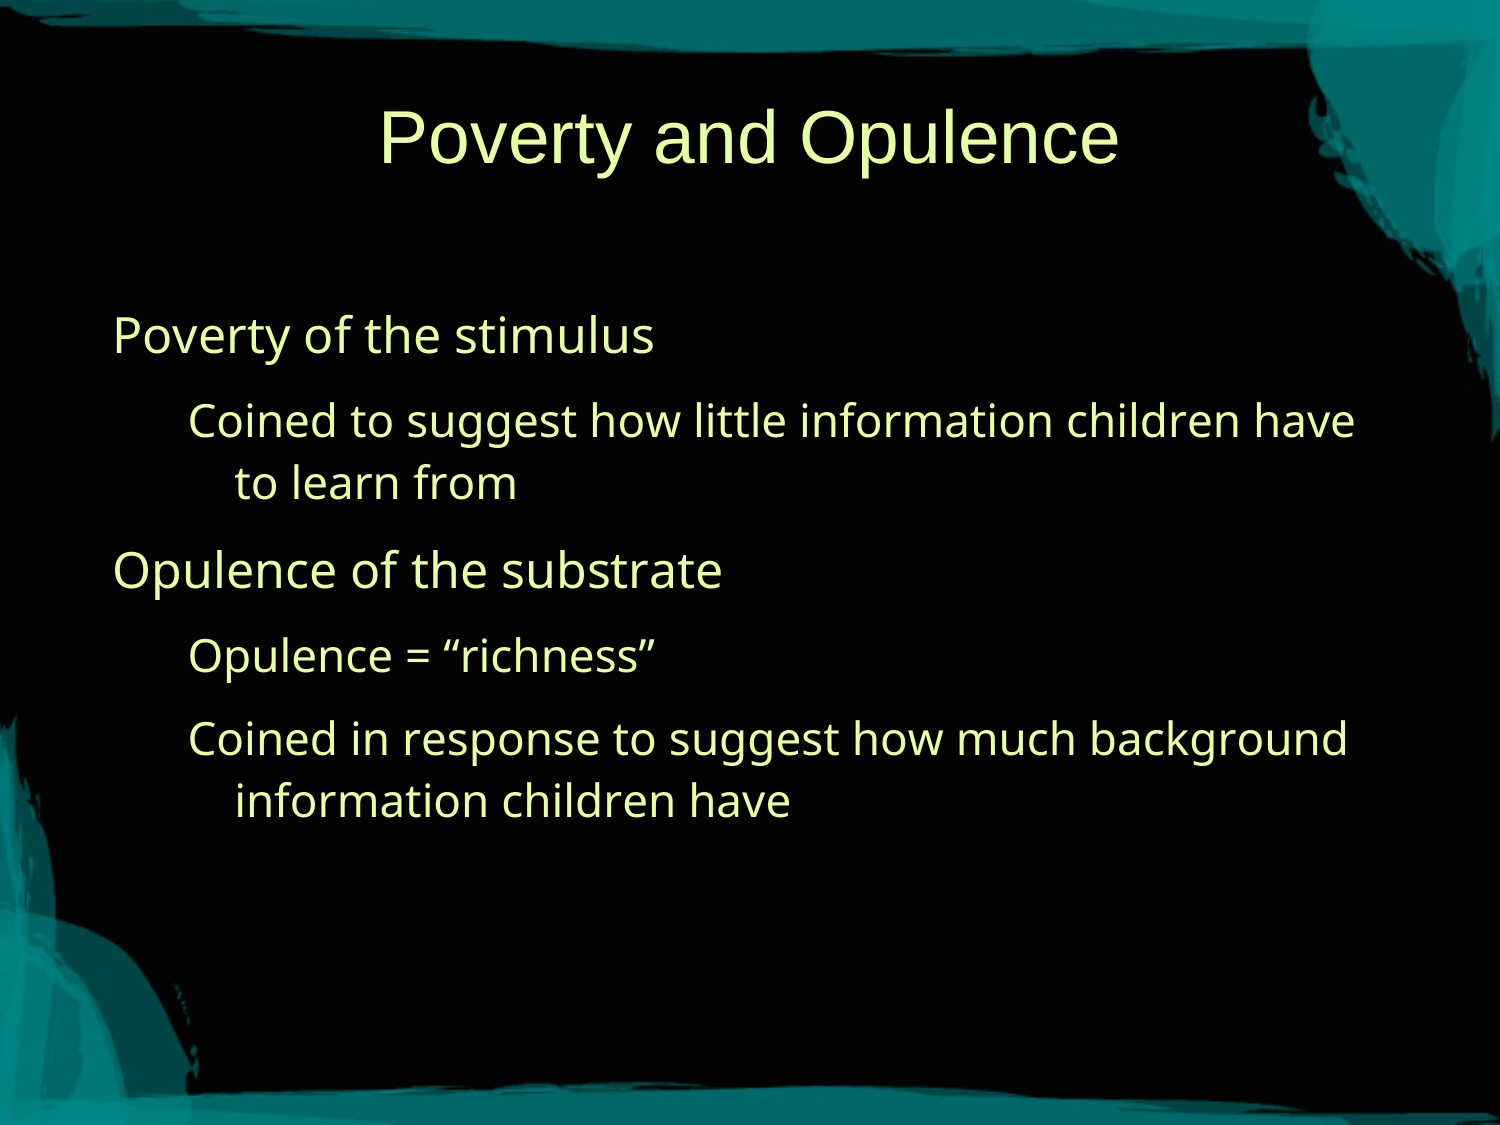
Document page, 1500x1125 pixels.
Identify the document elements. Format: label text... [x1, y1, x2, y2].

title Poverty and Opulence [112, 57, 1388, 218]
picture [0, 0, 1500, 1125]
list Poverty of the stimulus Coined to suggest how little information children have to learn from Opulence of the substrate Opulence = “richness” Coined in response to suggest how much background information children have [112, 299, 1388, 986]
